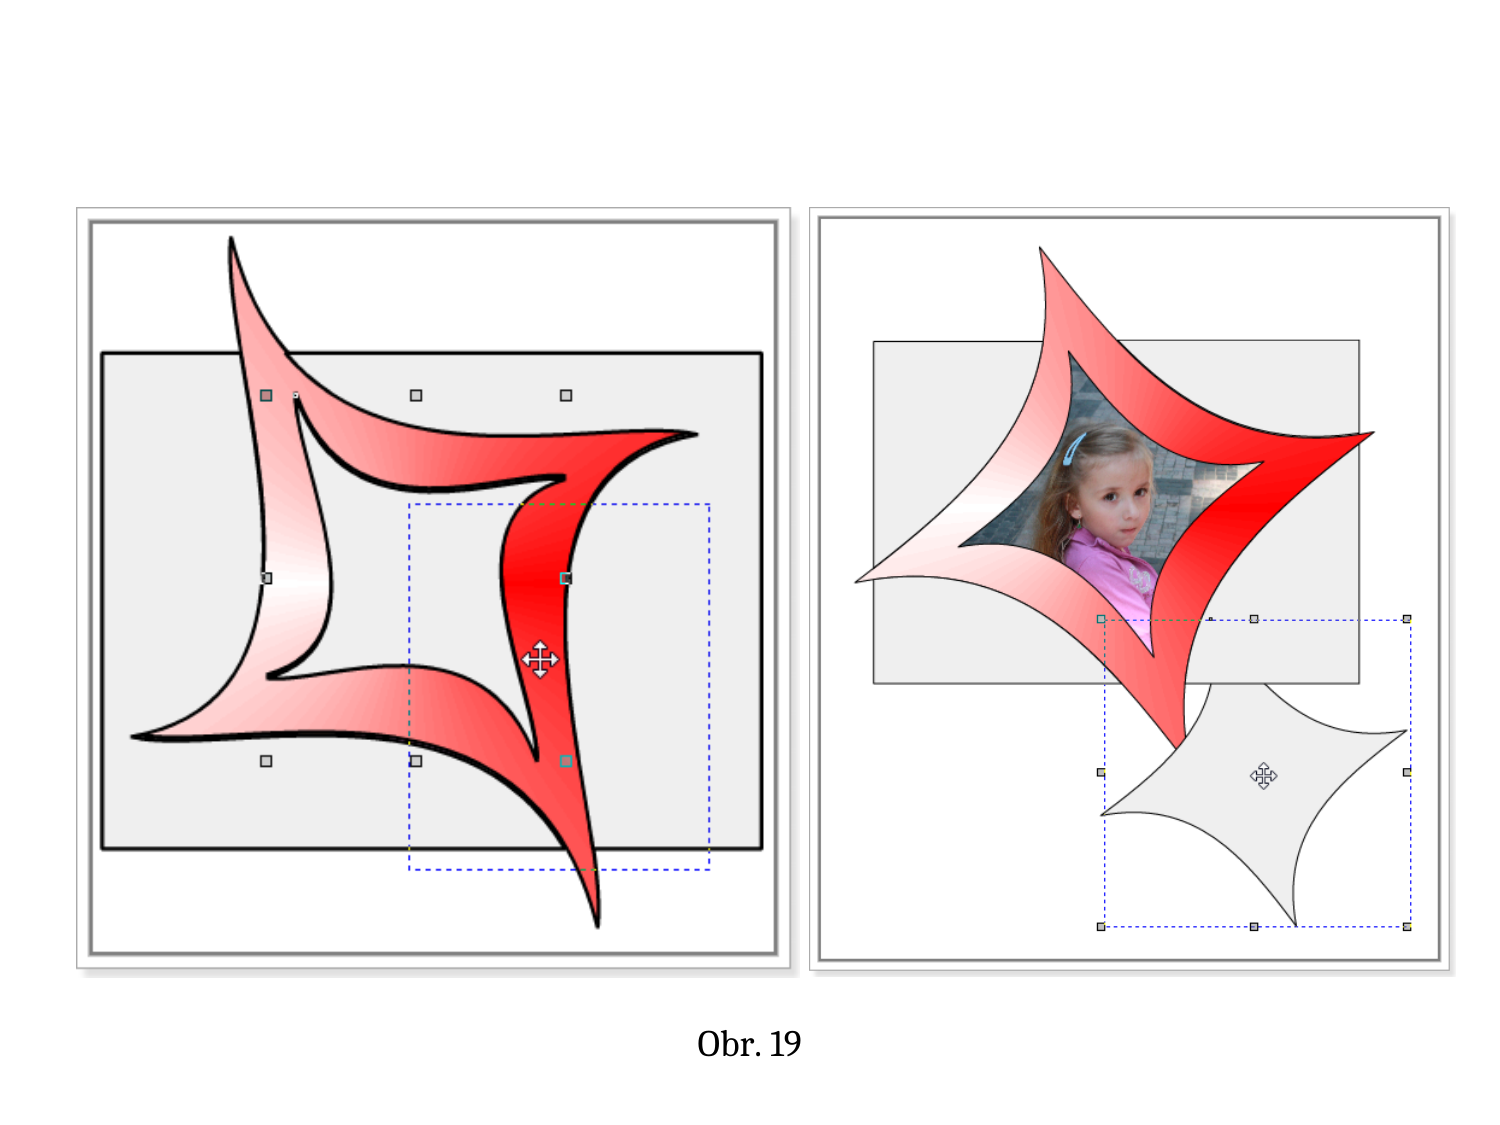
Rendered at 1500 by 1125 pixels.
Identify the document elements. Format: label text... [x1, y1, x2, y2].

picture [76, 207, 800, 978]
picture [809, 207, 1456, 977]
text_box Obr. 19 [682, 1011, 817, 1072]
